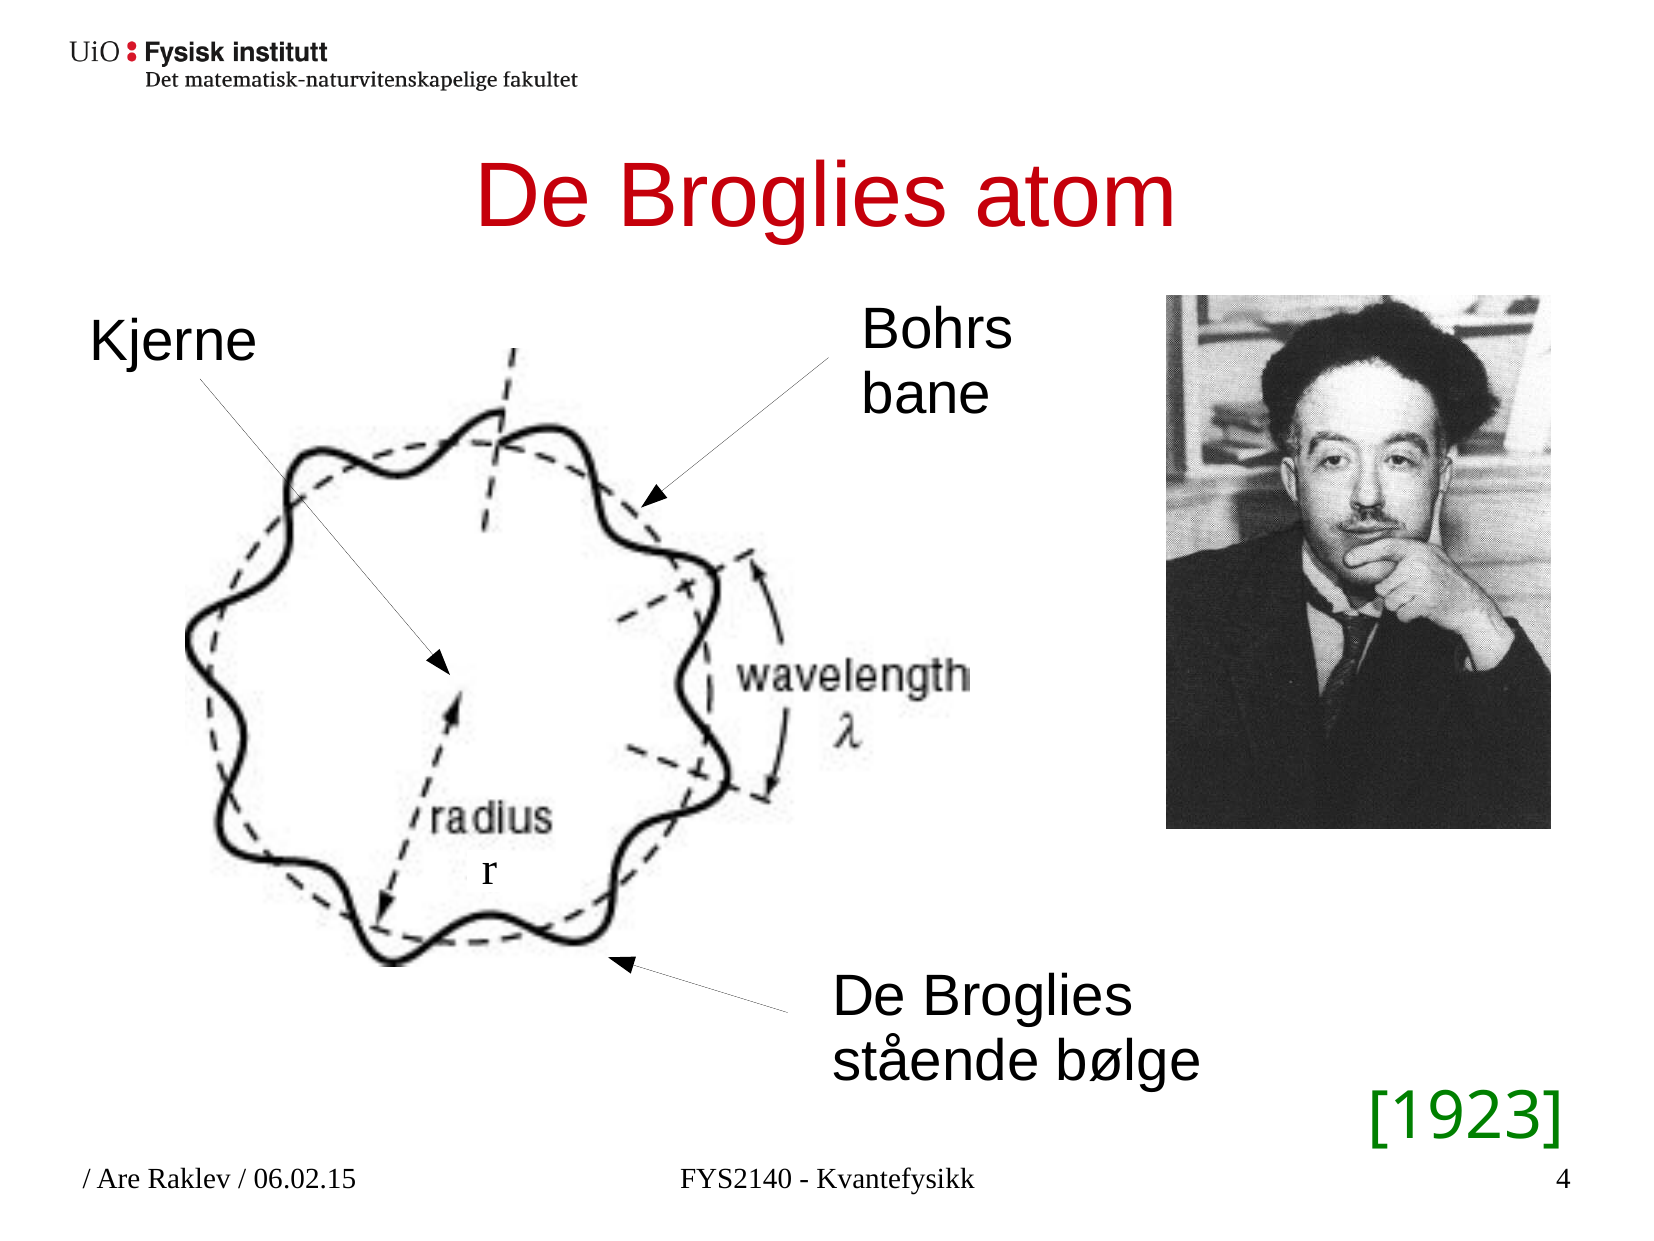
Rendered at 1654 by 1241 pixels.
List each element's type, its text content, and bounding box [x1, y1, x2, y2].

picture [68, 37, 581, 93]
text_box De Broglies stående bølge [817, 955, 1230, 1101]
text_box Kjerne [75, 300, 296, 380]
picture [185, 348, 970, 968]
text_box Bohrs bane [846, 288, 1072, 434]
text_box [1923] [1329, 1060, 1568, 1150]
picture [1166, 295, 1551, 829]
text_box r [467, 836, 548, 907]
title De Broglies atom [82, 90, 1571, 298]
